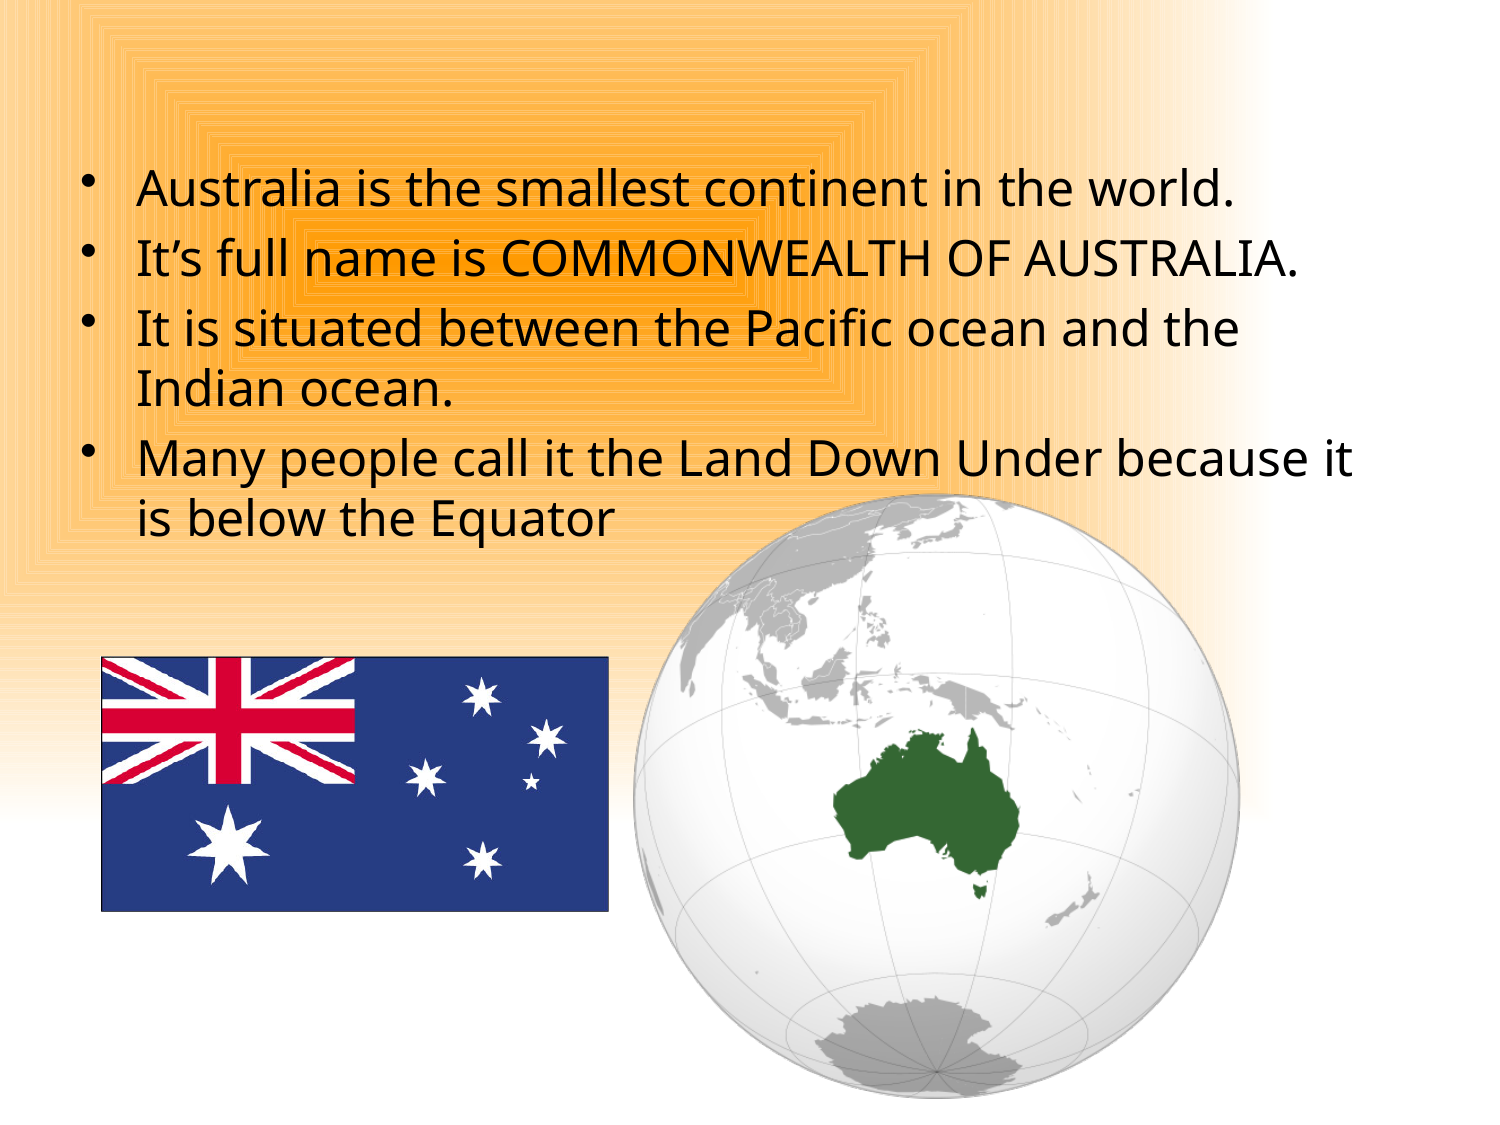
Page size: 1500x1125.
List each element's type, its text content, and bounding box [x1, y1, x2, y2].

picture [100, 656, 609, 912]
list Australia is the smallest continent in the world. It’s full name is COMMONWEALTH OF AUSTRALIA. It is situated between the Pacific ocean and the Indian ocean. Many people call it the Land Down Under because it is below the Equator [64, 148, 1415, 892]
picture [631, 491, 1242, 1102]
